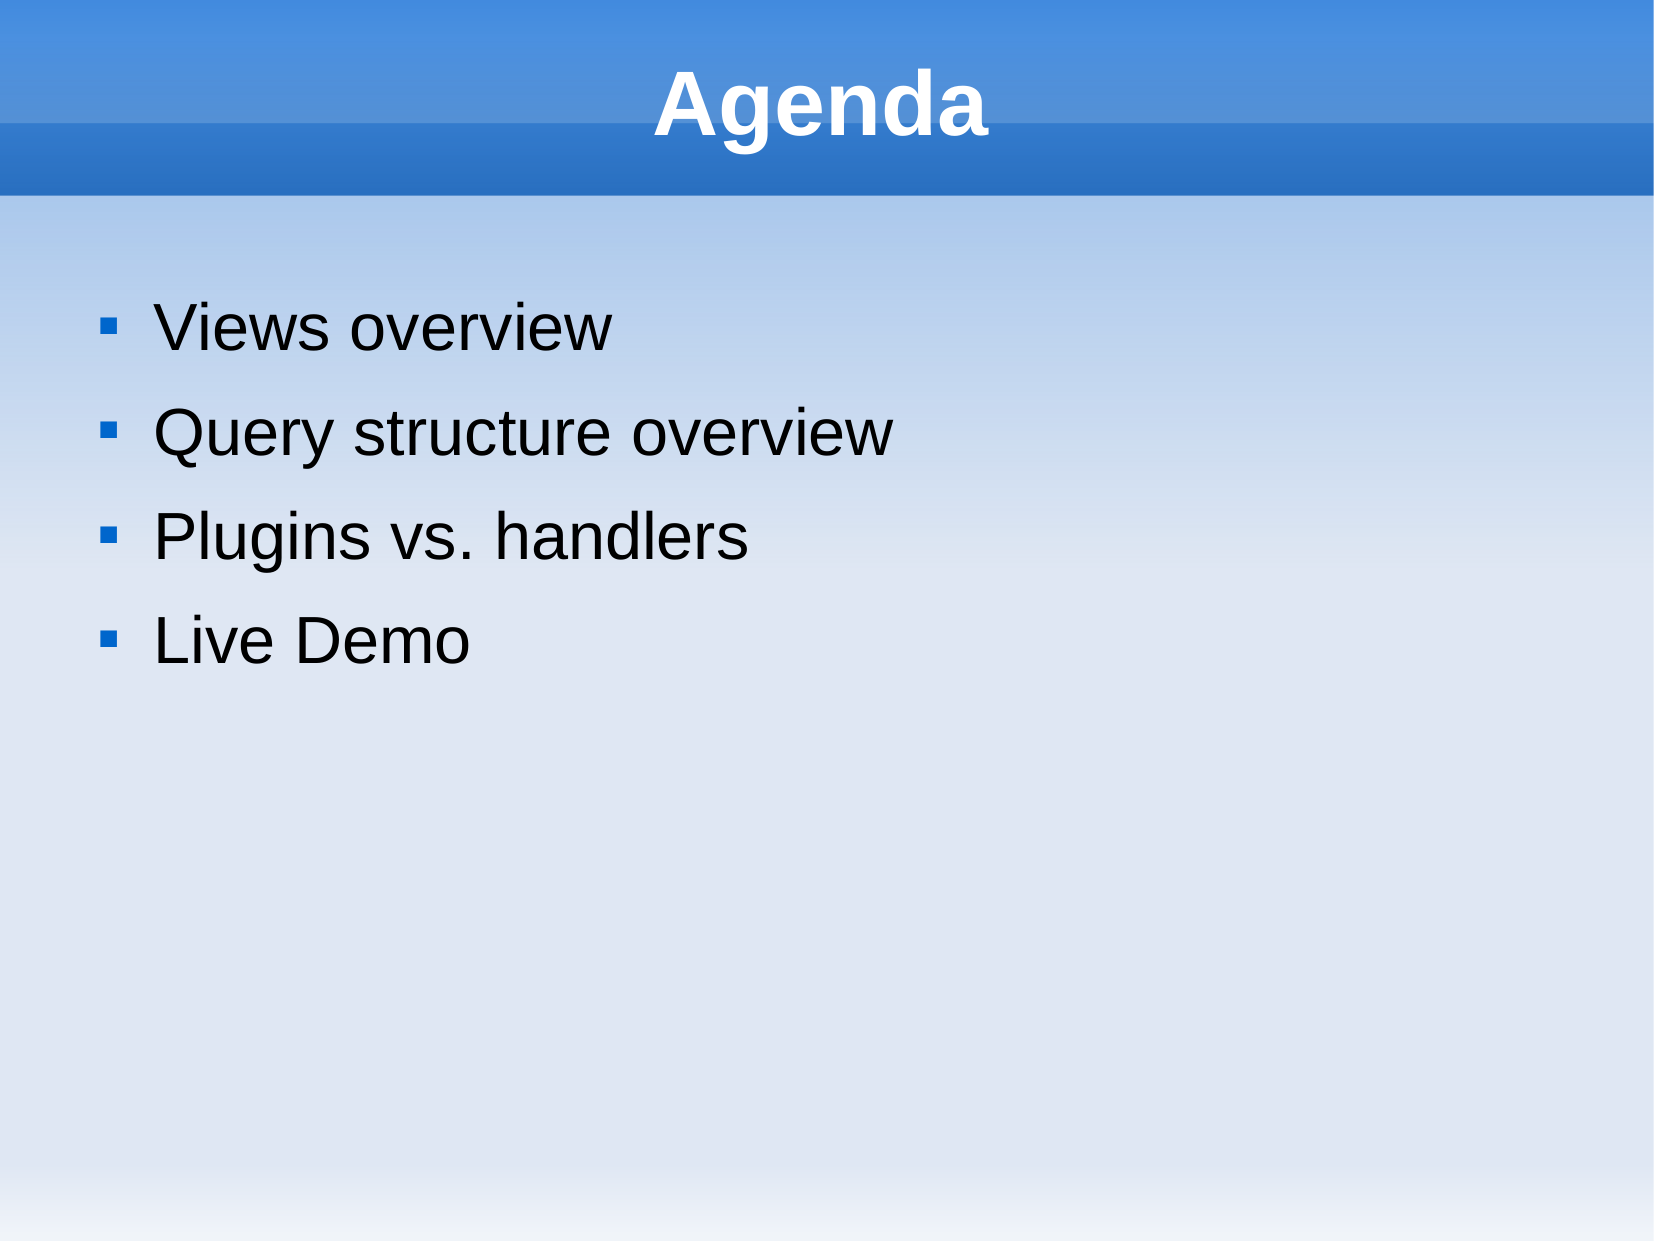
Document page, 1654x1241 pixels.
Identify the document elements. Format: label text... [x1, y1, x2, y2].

picture [0, 0, 1654, 1241]
title Agenda [76, 0, 1565, 208]
list Views overview Query structure overview Plugins vs. handlers Live Demo [82, 290, 1571, 1109]
